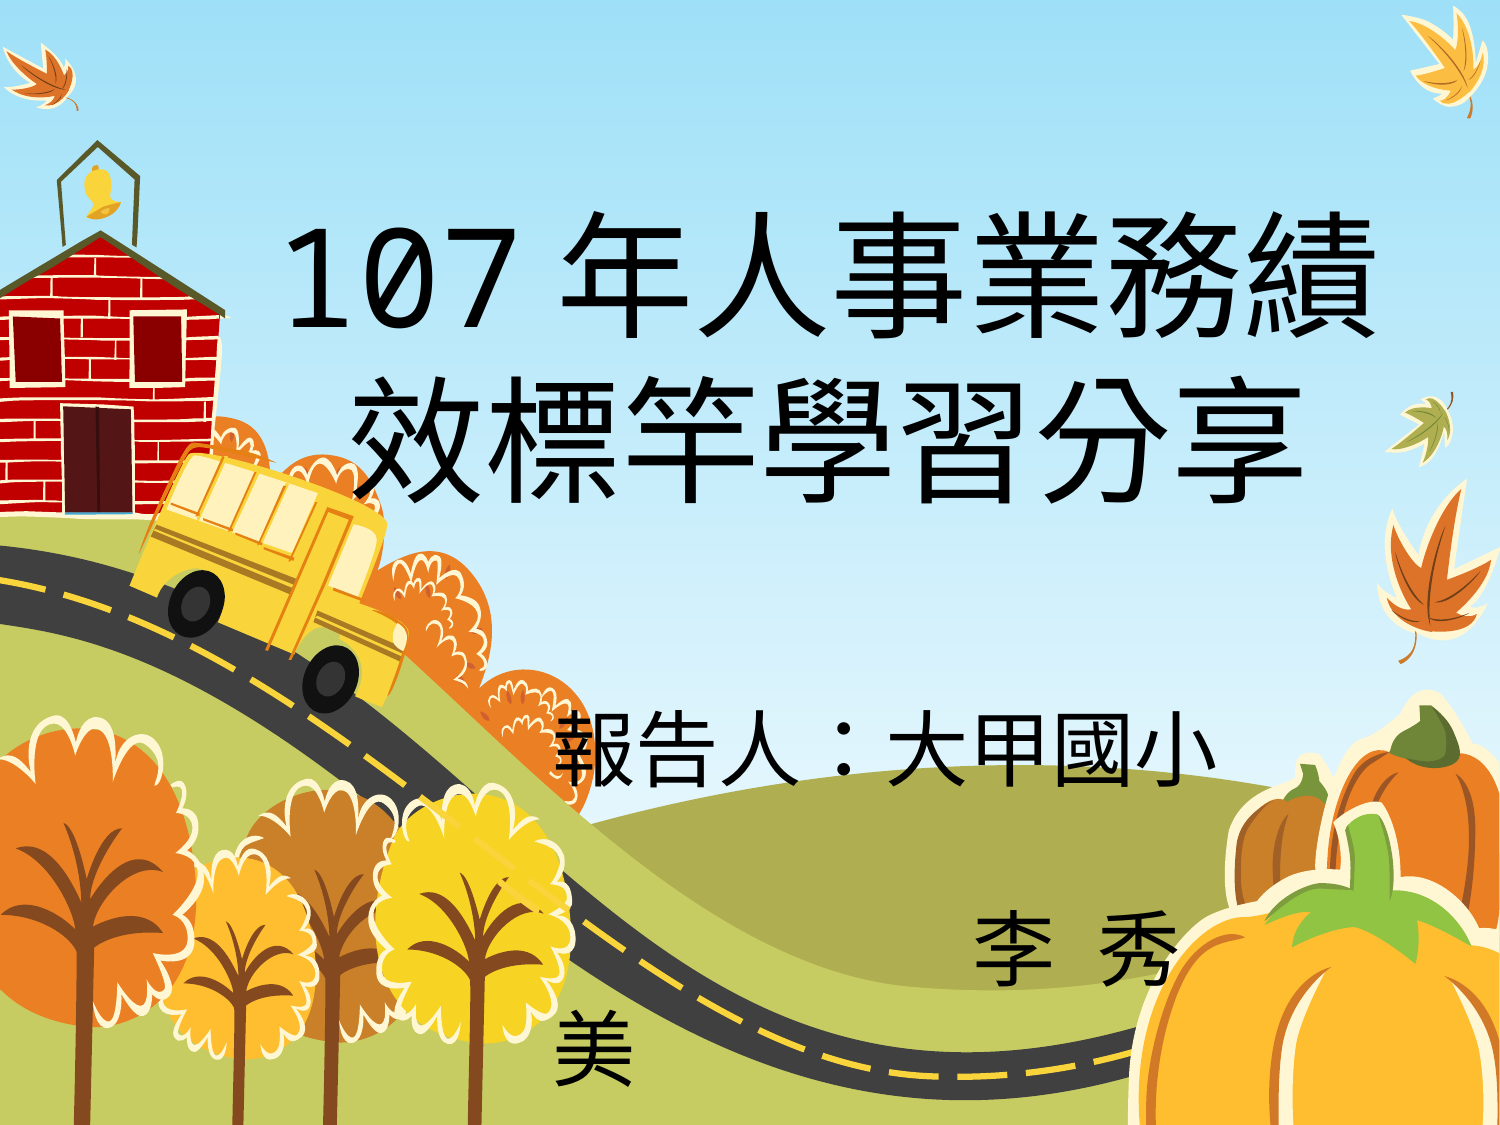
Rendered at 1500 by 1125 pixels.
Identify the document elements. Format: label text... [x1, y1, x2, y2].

title 107年人事業務績效標竿學習分享 [218, 160, 1438, 528]
text_box 報告人：大甲國小 李 秀 美 [537, 689, 1247, 1125]
